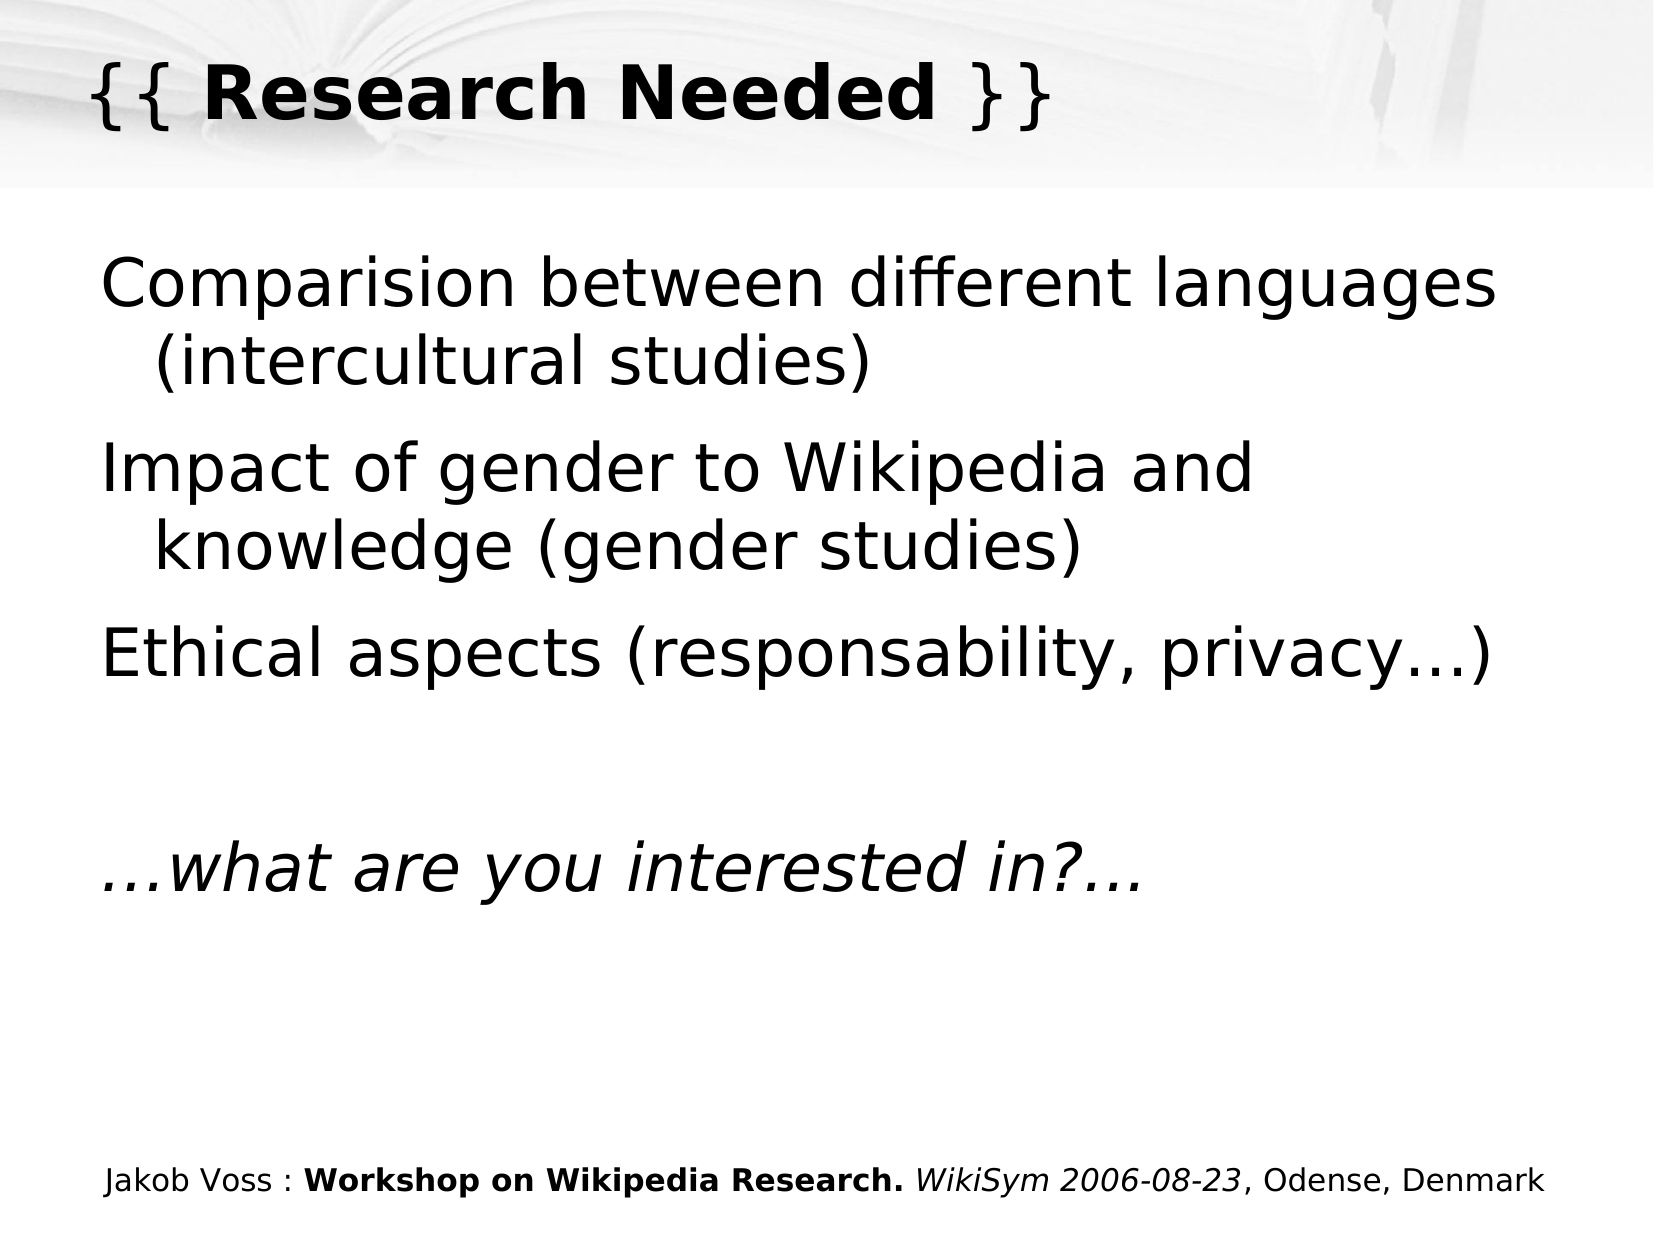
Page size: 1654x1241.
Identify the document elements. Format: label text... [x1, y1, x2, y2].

list Comparision between different languages (intercultural studies) Impact of gender to Wikipedia and knowledge (gender studies) Ethical aspects (responsability, privacy...) …what are you interested in?... [82, 244, 1571, 1091]
picture [0, 0, 1654, 188]
title {{ Research Needed }} [82, 37, 1571, 151]
